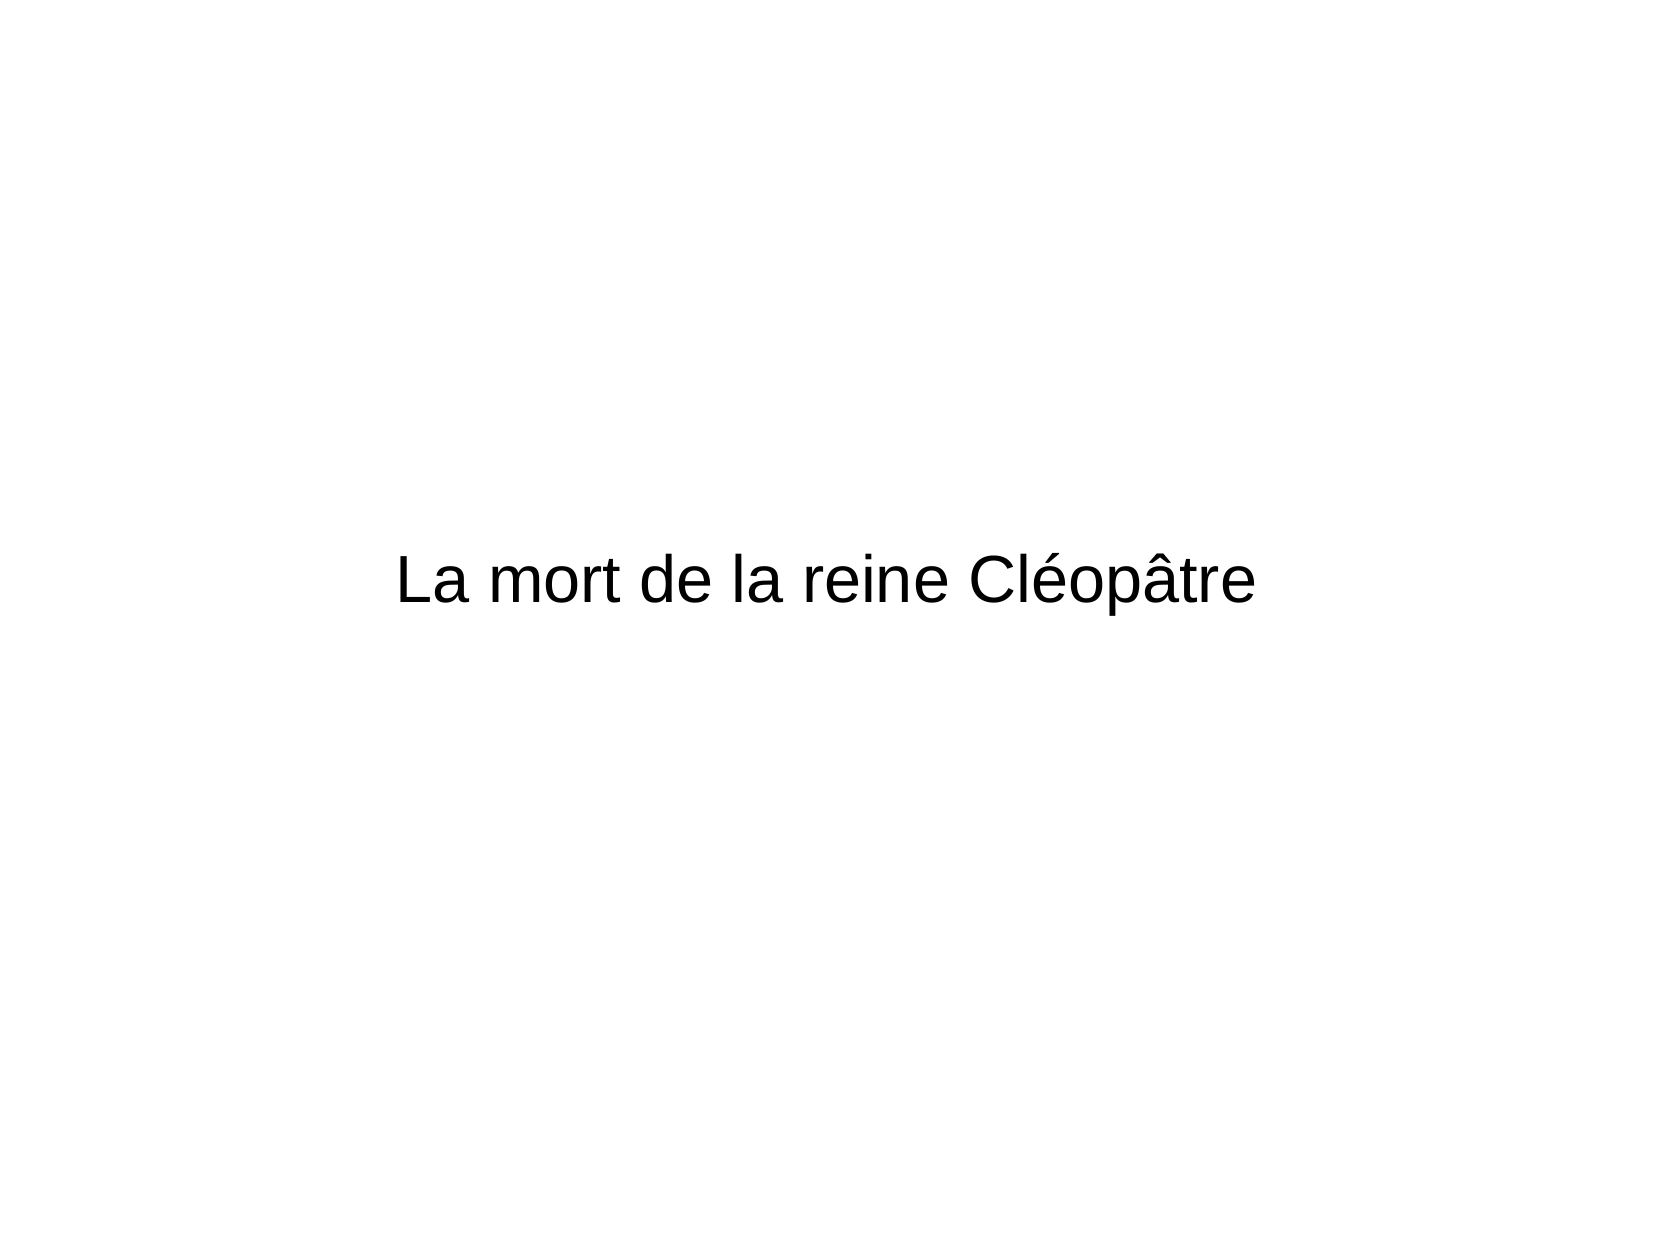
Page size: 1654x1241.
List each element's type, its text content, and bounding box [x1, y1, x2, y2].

subtitle La mort de la reine Cléopâtre [82, 49, 1571, 1109]
